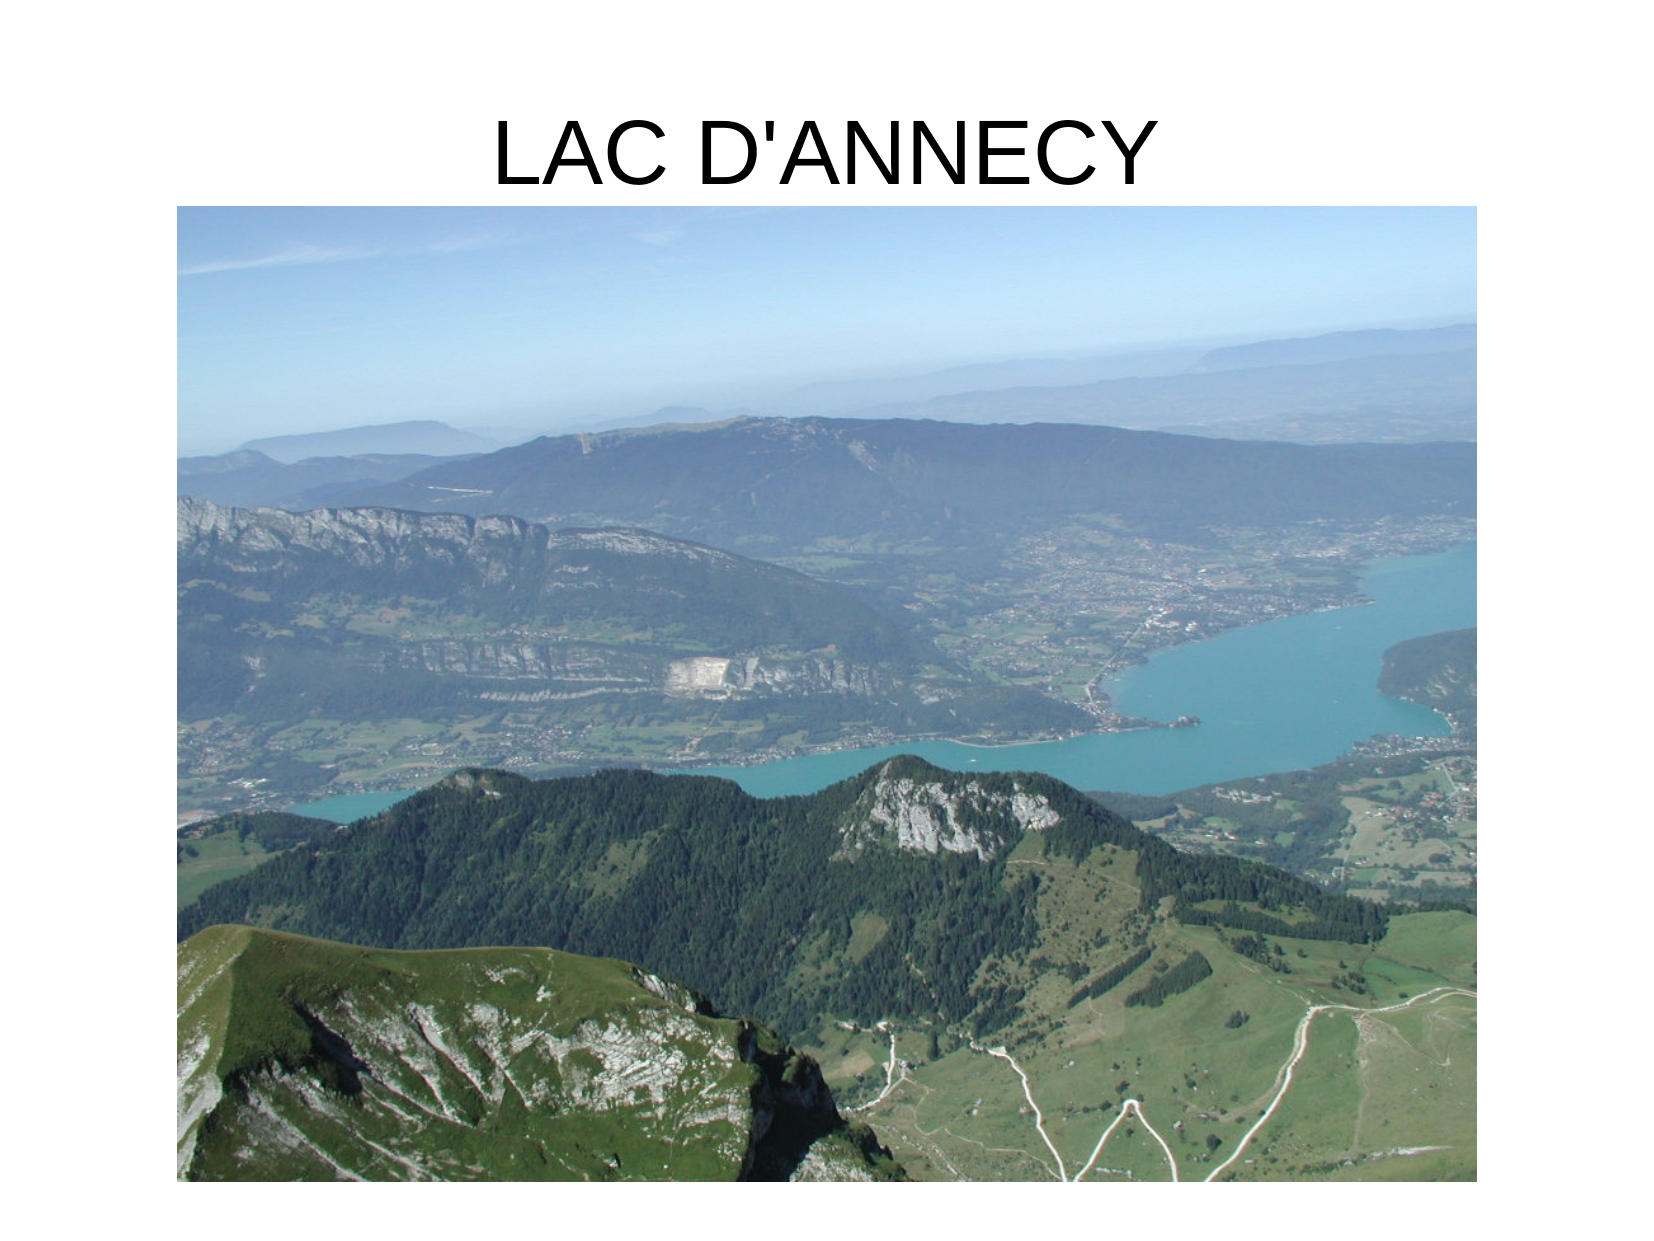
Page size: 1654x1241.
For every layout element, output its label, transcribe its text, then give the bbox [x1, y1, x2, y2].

picture [177, 206, 1477, 1182]
title LAC D'ANNECY [82, 56, 1571, 250]
